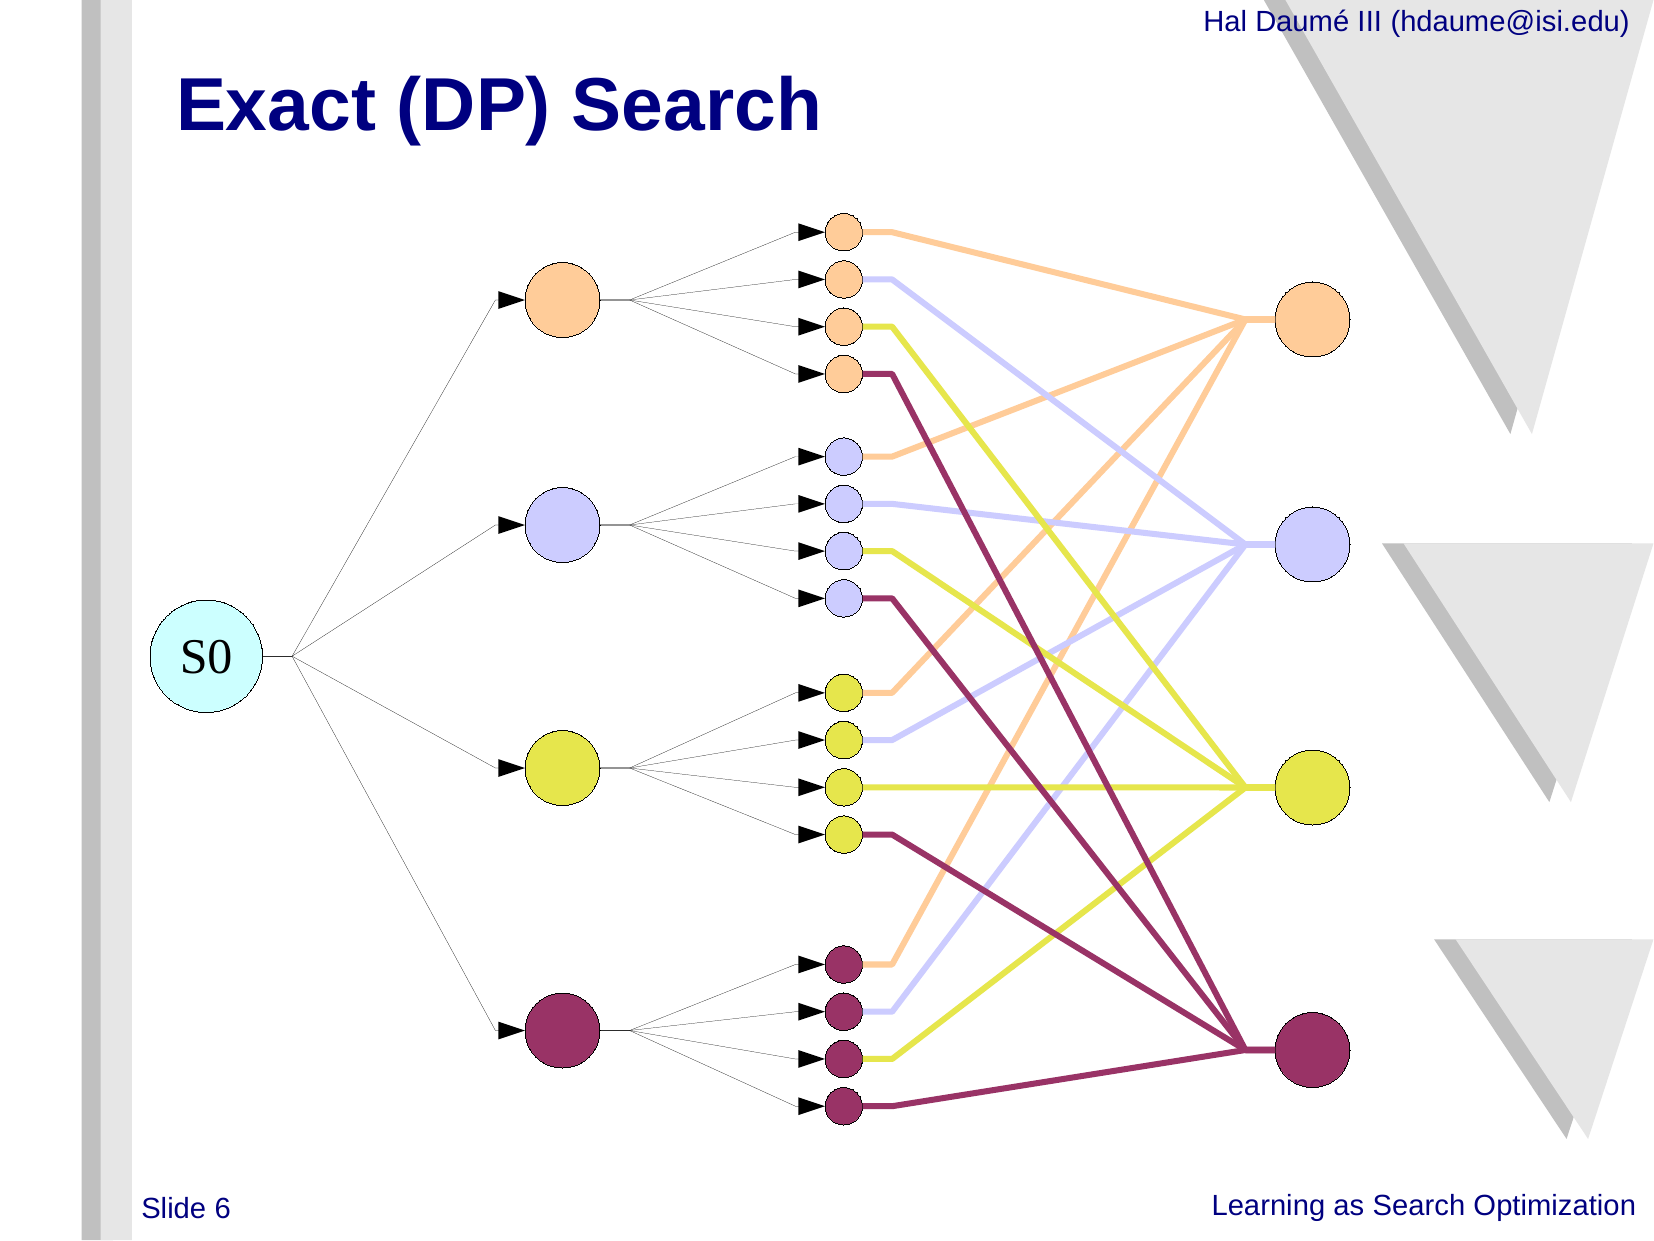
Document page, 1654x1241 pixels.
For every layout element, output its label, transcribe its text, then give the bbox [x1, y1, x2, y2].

text_box S0 [150, 600, 263, 713]
text_box [525, 730, 600, 806]
text_box [525, 487, 600, 563]
text_box [825, 485, 863, 523]
text_box [825, 1040, 863, 1078]
text_box [825, 992, 863, 1031]
text_box [825, 721, 863, 759]
text_box [1275, 750, 1351, 826]
text_box [825, 355, 863, 393]
text_box [825, 437, 863, 476]
text_box [525, 262, 600, 338]
text_box [825, 579, 863, 618]
text_box [825, 213, 863, 251]
text_box [825, 945, 863, 984]
text_box [825, 532, 863, 570]
text_box [825, 260, 863, 299]
title Exact (DP) Search [176, 44, 1509, 166]
text_box [825, 768, 863, 807]
text_box [1275, 1012, 1351, 1088]
text_box [825, 815, 863, 854]
text_box [825, 674, 863, 712]
text_box [1275, 506, 1351, 582]
text_box [825, 307, 863, 346]
text_box [825, 1087, 863, 1126]
text_box [525, 993, 600, 1069]
text_box [1275, 281, 1351, 357]
